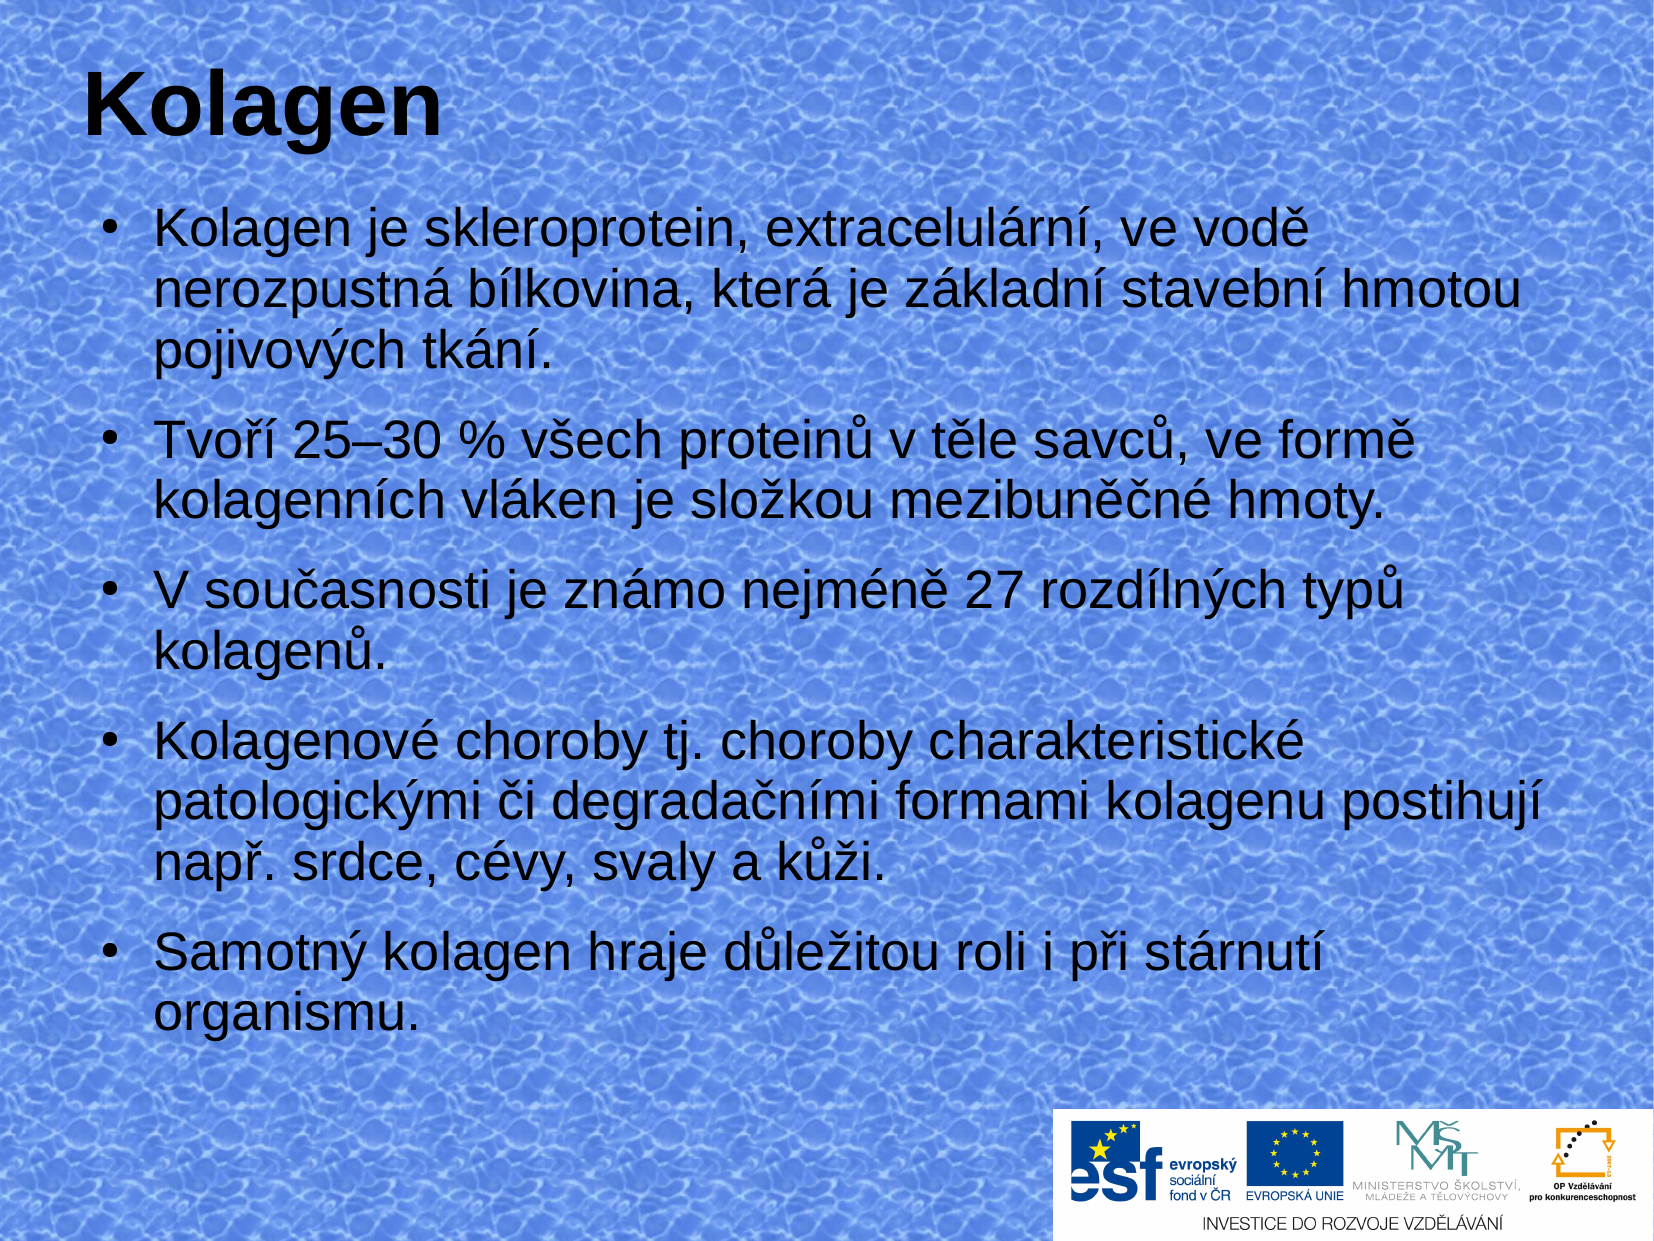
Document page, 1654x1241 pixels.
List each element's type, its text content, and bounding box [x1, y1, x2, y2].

title Kolagen [82, 0, 1571, 197]
picture [0, 0, 1654, 1241]
list Kolagen je skleroprotein, extracelulární, ve vodě nerozpustná bílkovina, která je základní stavební hmotou pojivových tkání. Tvoří 25–30 % všech proteinů v těle savců, ve formě kolagenních vláken je složkou mezibuněčné hmoty. V současnosti je známo nejméně 27 rozdílných typů kolagenů. Kolagenové choroby tj. choroby charakteristické patologickými či degradačními formami kolagenu postihují např. srdce, cévy, svaly a kůži. Samotný kolagen hraje důležitou roli i při stárnutí organismu. [82, 197, 1571, 1043]
